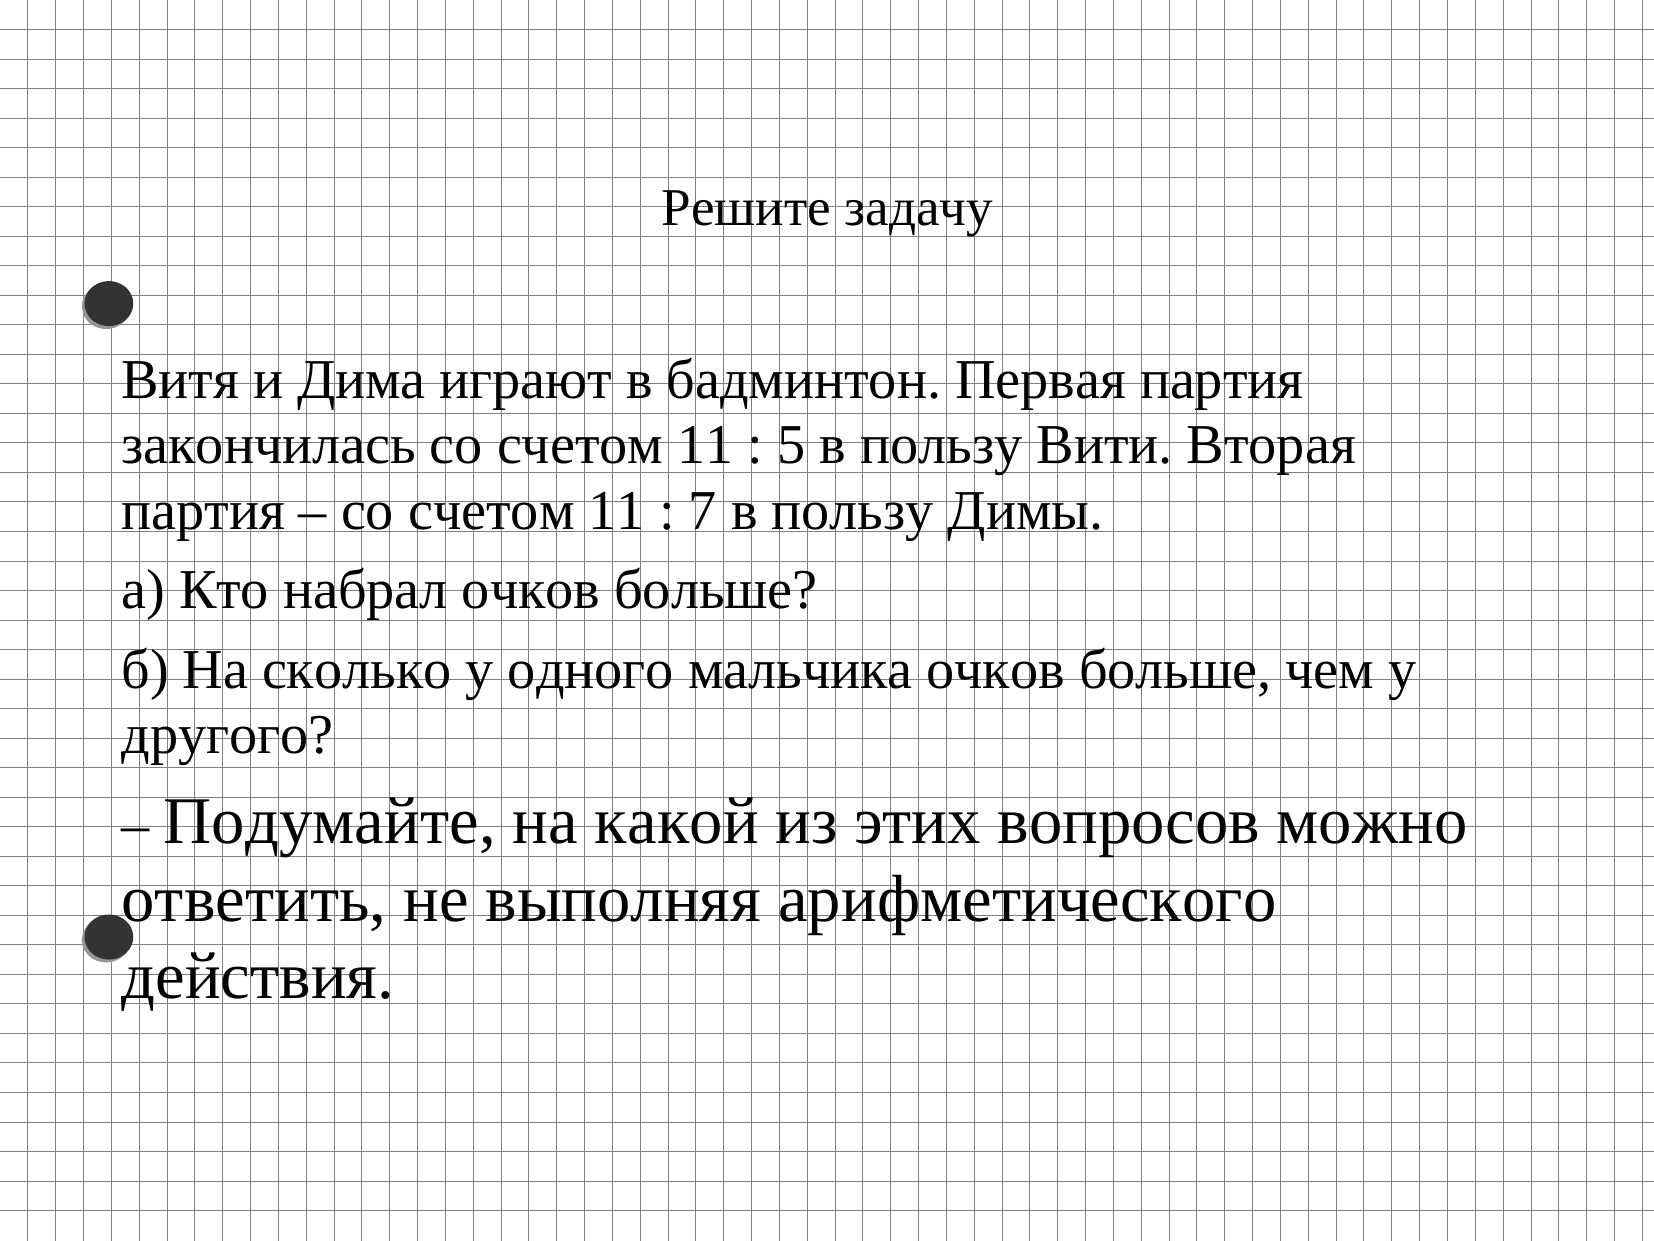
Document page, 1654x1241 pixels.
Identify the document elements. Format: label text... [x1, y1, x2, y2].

list Витя и Дима играют в бадминтон. Первая партия закончилась со счетом 11 : 5 в пользу Вити. Вторая партия – со счетом 11 : 7 в пользу Димы. а) Кто набрал очков больше? б) На сколько у одного мальчика очков больше, чем у другого? – Подумайте, на какой из этих вопросов можно ответить, не выполняя арифметического действия. [121, 344, 1534, 1127]
title Решите задачу [121, 102, 1534, 310]
